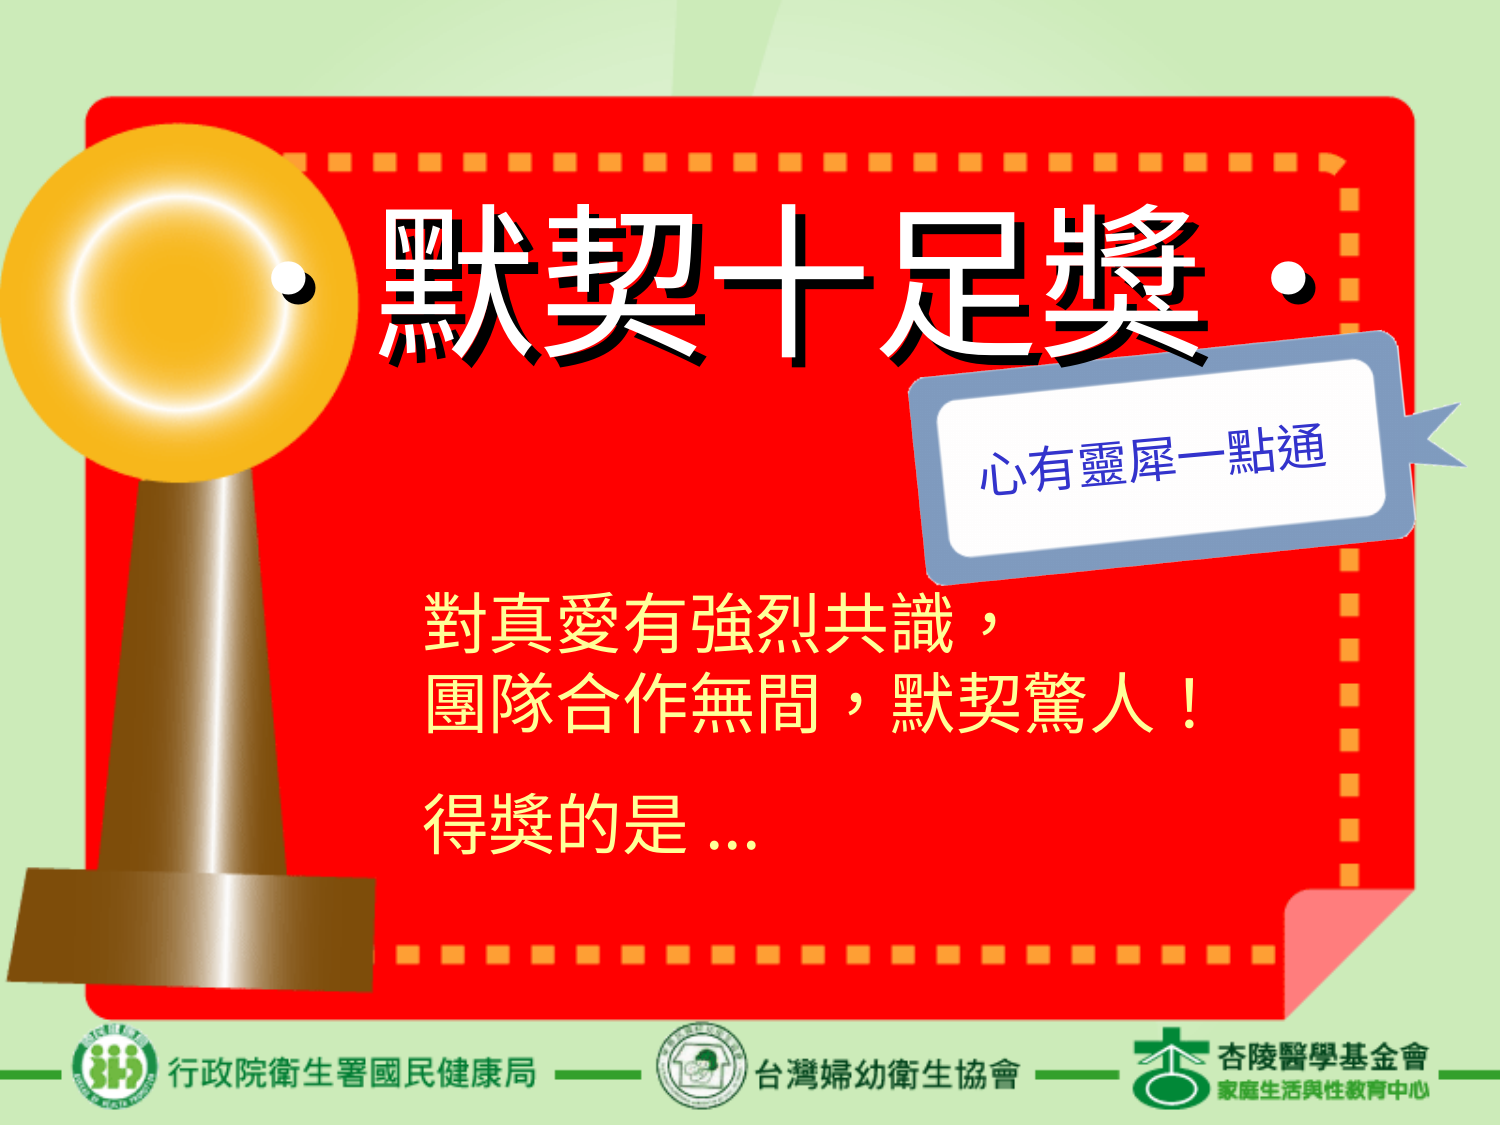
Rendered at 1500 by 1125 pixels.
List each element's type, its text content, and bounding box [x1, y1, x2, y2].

picture [0, 0, 1500, 1125]
text_box 對真愛有強烈共識， 團隊合作無間，默契驚人！ 得獎的是... [407, 574, 1188, 872]
text_box ．默契十足獎． [190, 170, 1388, 386]
text_box 心有靈犀一點通 [959, 403, 1346, 514]
